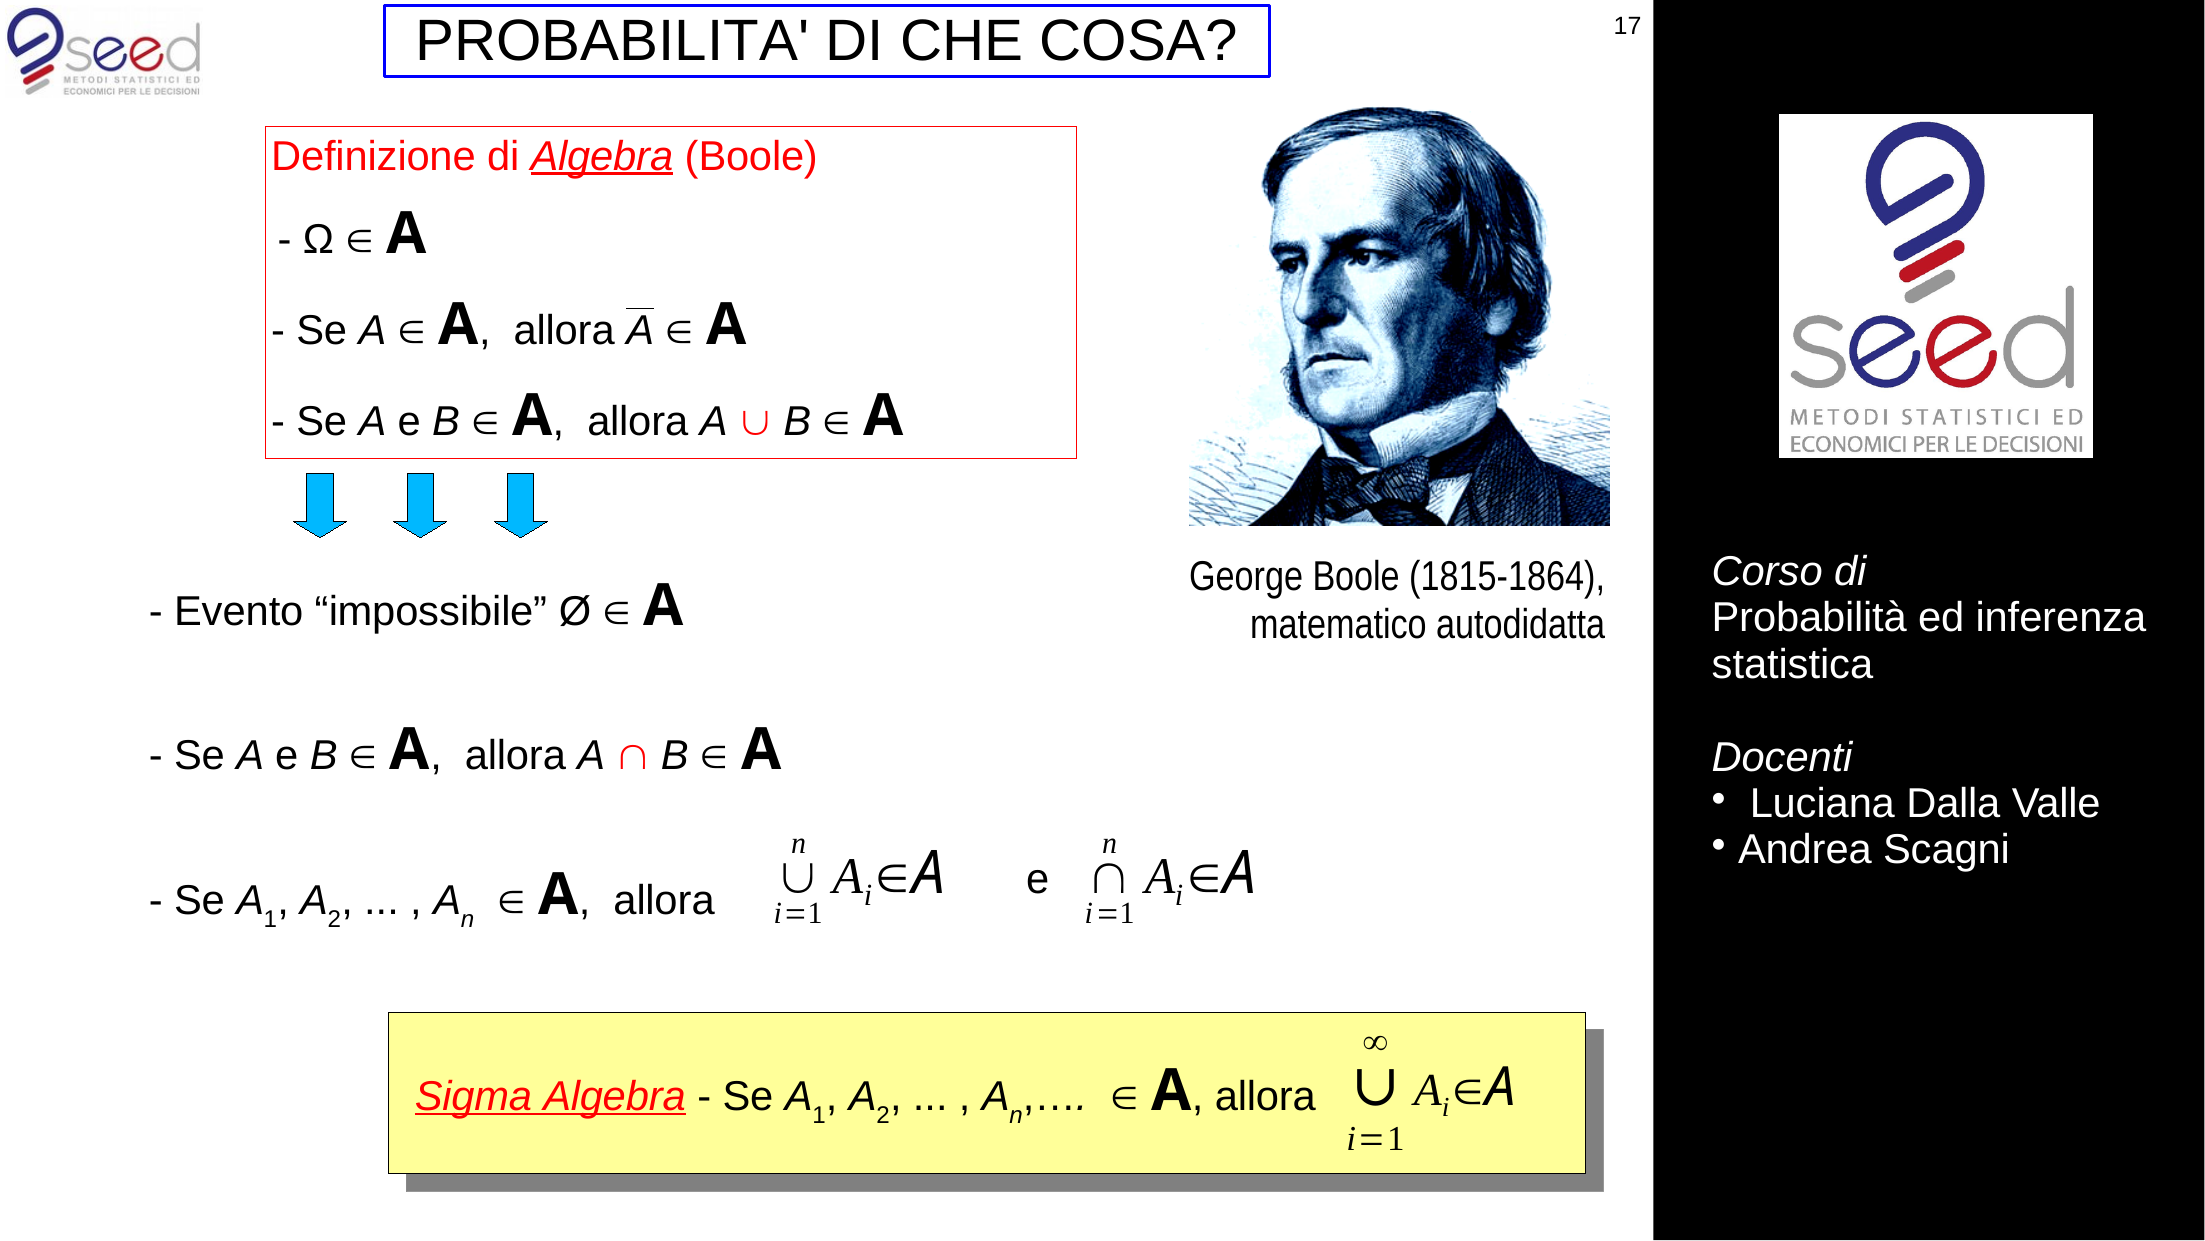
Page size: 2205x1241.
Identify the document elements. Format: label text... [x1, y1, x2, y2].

text_box - Evento “impossibile” Ø  A - Se A e B  A, allora A ∩ B  A - Se A1, A2, ... , An  A, allora [148, 562, 1194, 970]
text_box [388, 1012, 1586, 1174]
picture [1189, 105, 1610, 526]
text_box [293, 473, 347, 538]
chart [1340, 1035, 1577, 1160]
text_box Definizione di Algebra (Boole) - Ω  A - Se A  A, allora A  A - Se A e B  A, allora A ∪ B  A [265, 126, 1077, 440]
text_box [494, 473, 548, 538]
picture [1779, 114, 2093, 458]
text_box PROBABILITA' DI CHE COSA? [384, 5, 1270, 77]
chart [759, 826, 1315, 931]
picture [5, 5, 203, 98]
text_box George Boole (1815-1864), matematico autodidatta [1178, 551, 1606, 695]
text_box Sigma Algebra - Se A1, A2, ... , An,….  A, allora [414, 1047, 1338, 1140]
text_box [393, 473, 447, 538]
